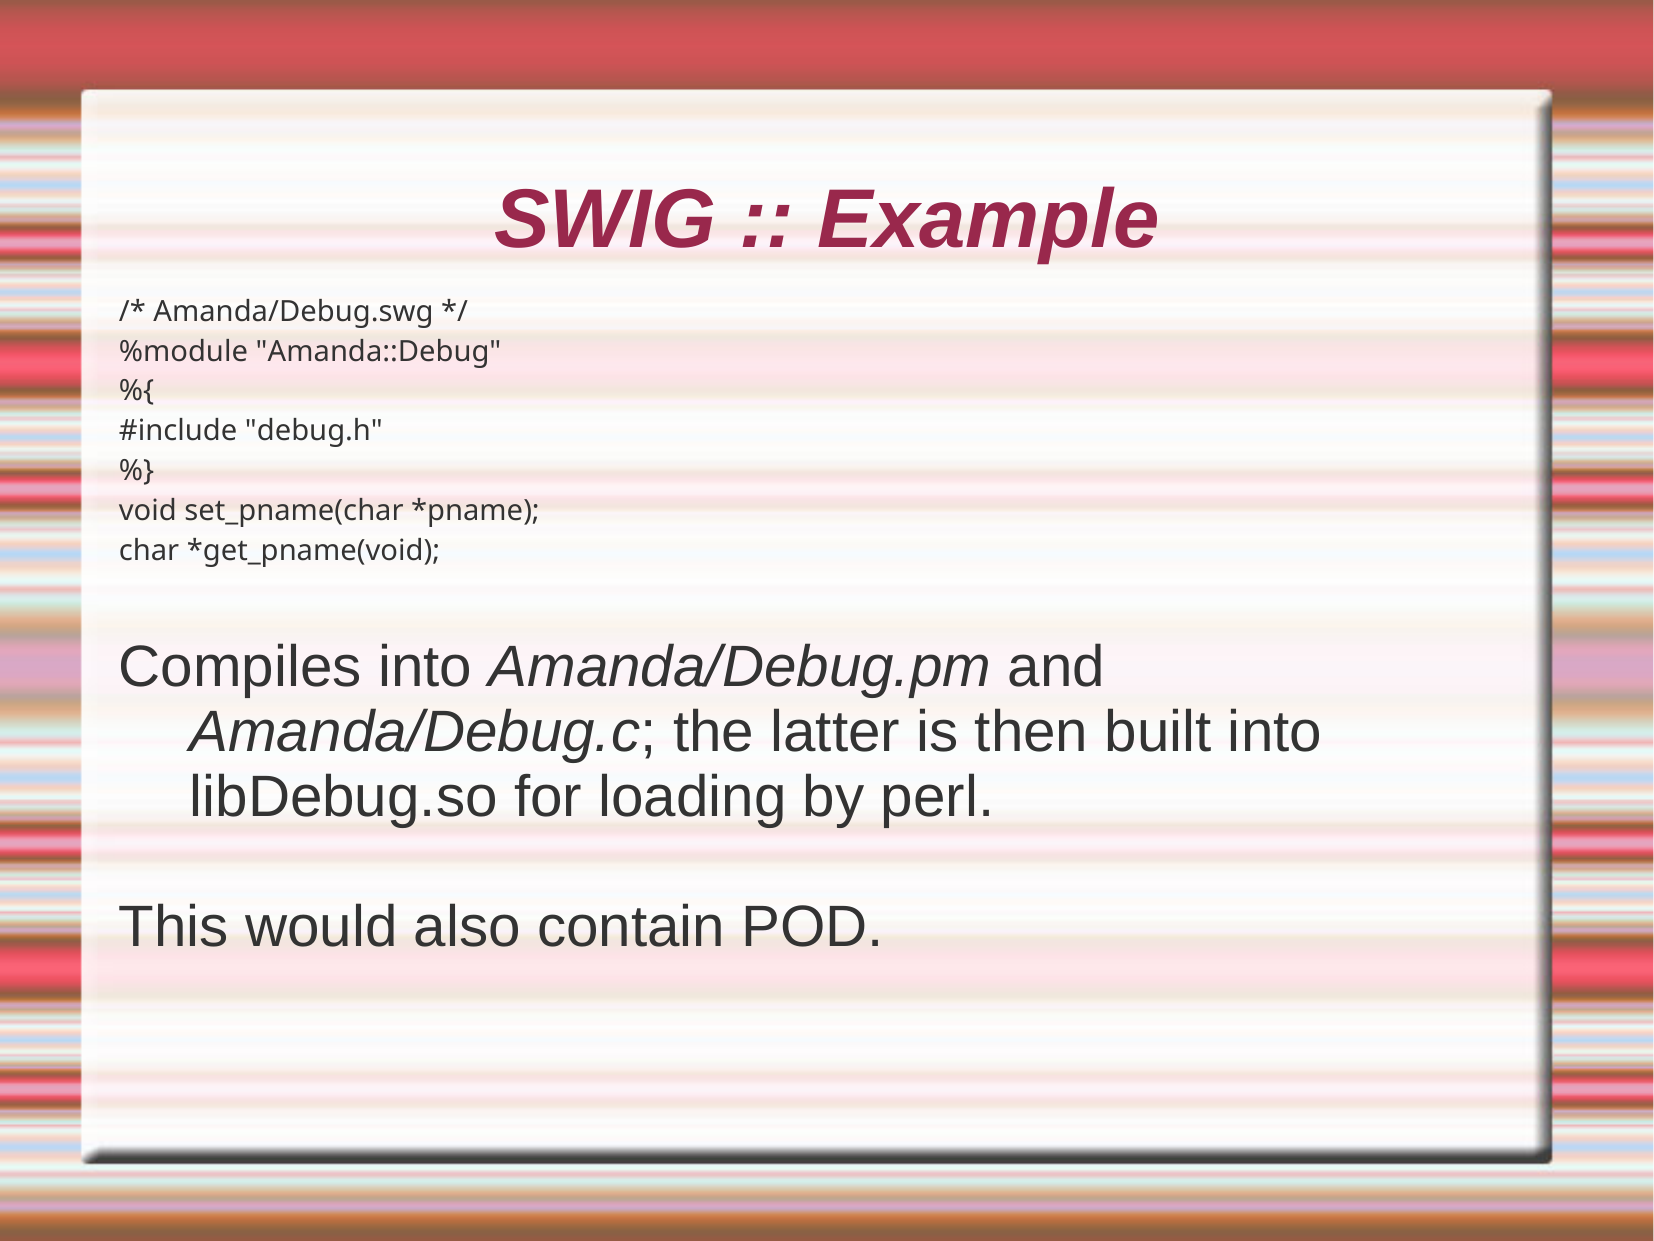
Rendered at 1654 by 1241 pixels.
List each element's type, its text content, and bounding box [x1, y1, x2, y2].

list /* Amanda/Debug.swg */ %module "Amanda::Debug" %{ #include "debug.h" %} void set_pname(char *pname); char *get_pname(void); Compiles into Amanda/Debug.pm and Amanda/Debug.c; the latter is then built into libDebug.so for loading by perl. This would also contain POD. [107, 290, 1507, 1094]
title SWIG :: Example [121, 114, 1534, 322]
picture [0, 0, 1654, 1241]
